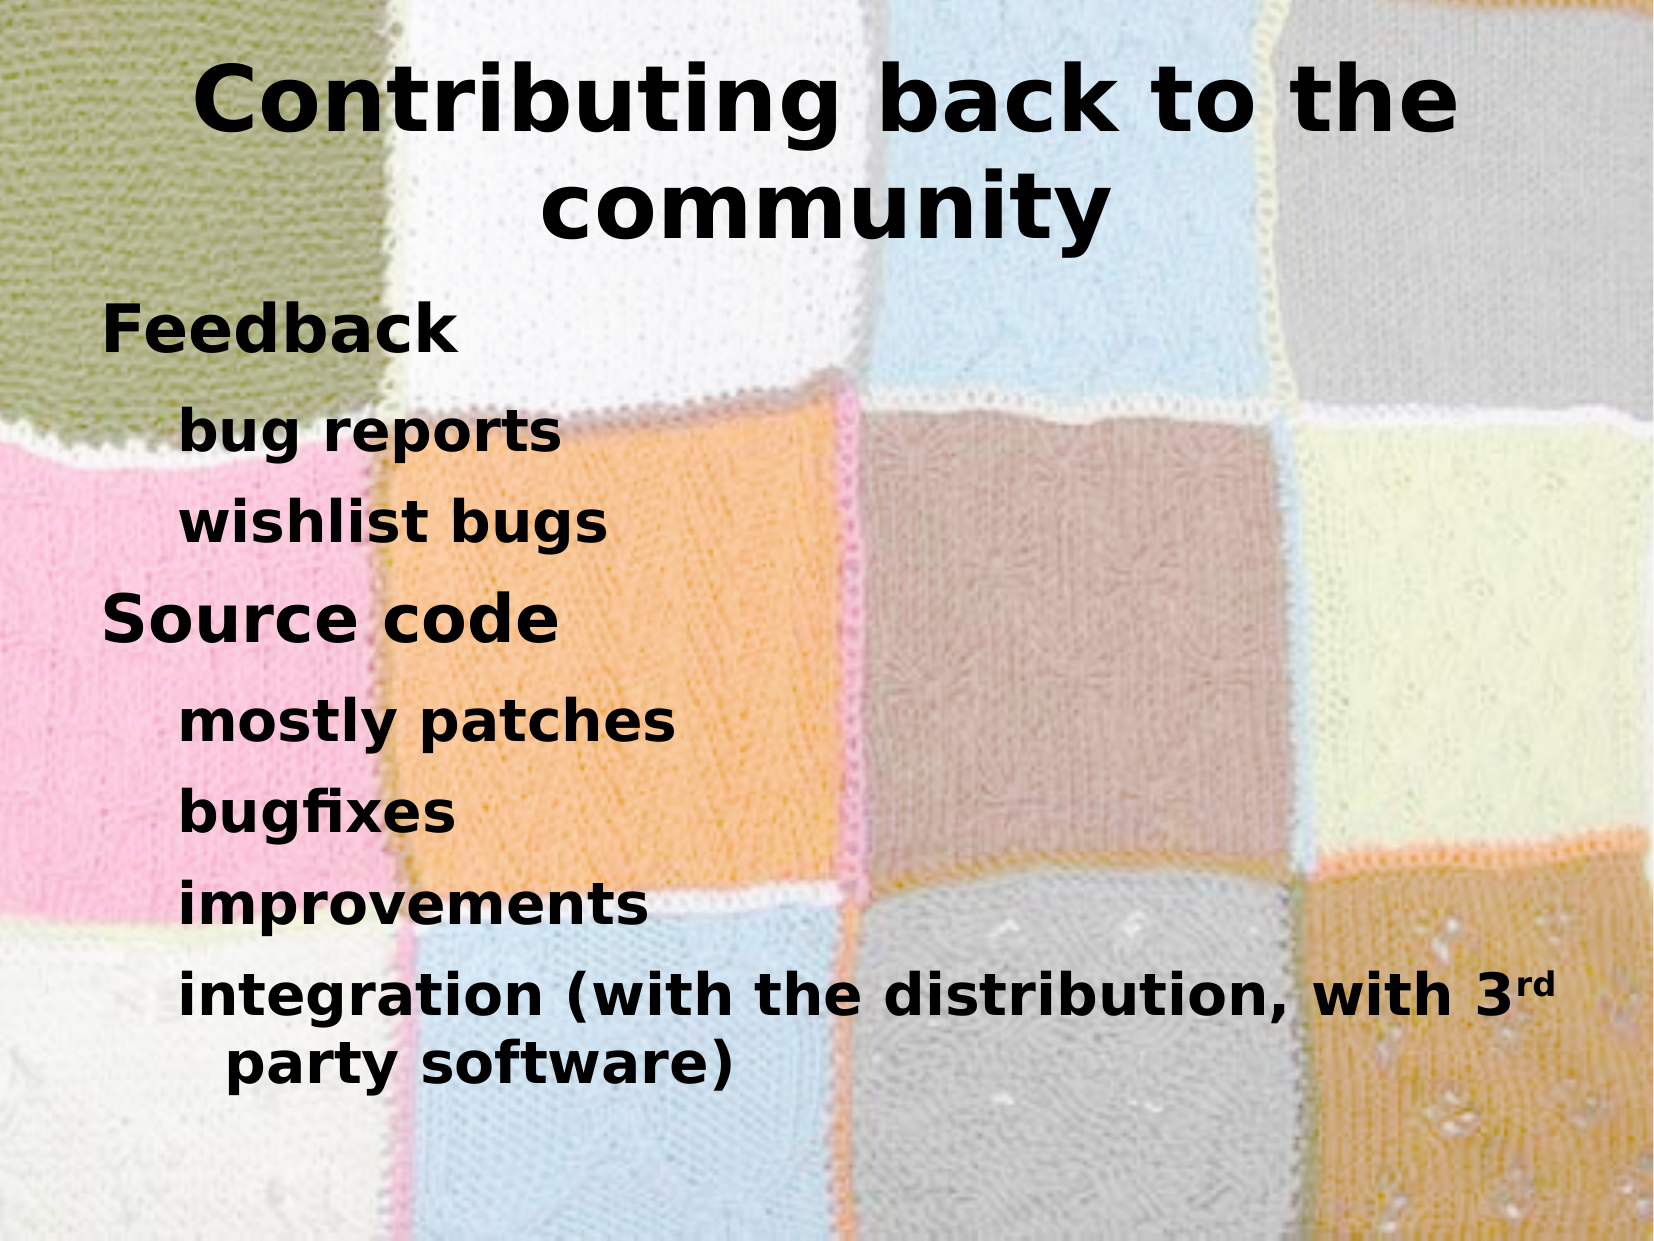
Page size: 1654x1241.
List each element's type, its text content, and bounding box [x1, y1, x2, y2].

picture [0, 0, 1654, 1241]
list Feedback bug reports wishlist bugs Source code mostly patches bugfixes improvements integration (with the distribution, with 3rd party software) [82, 290, 1571, 1099]
title Contributing back to the community [82, 45, 1571, 261]
